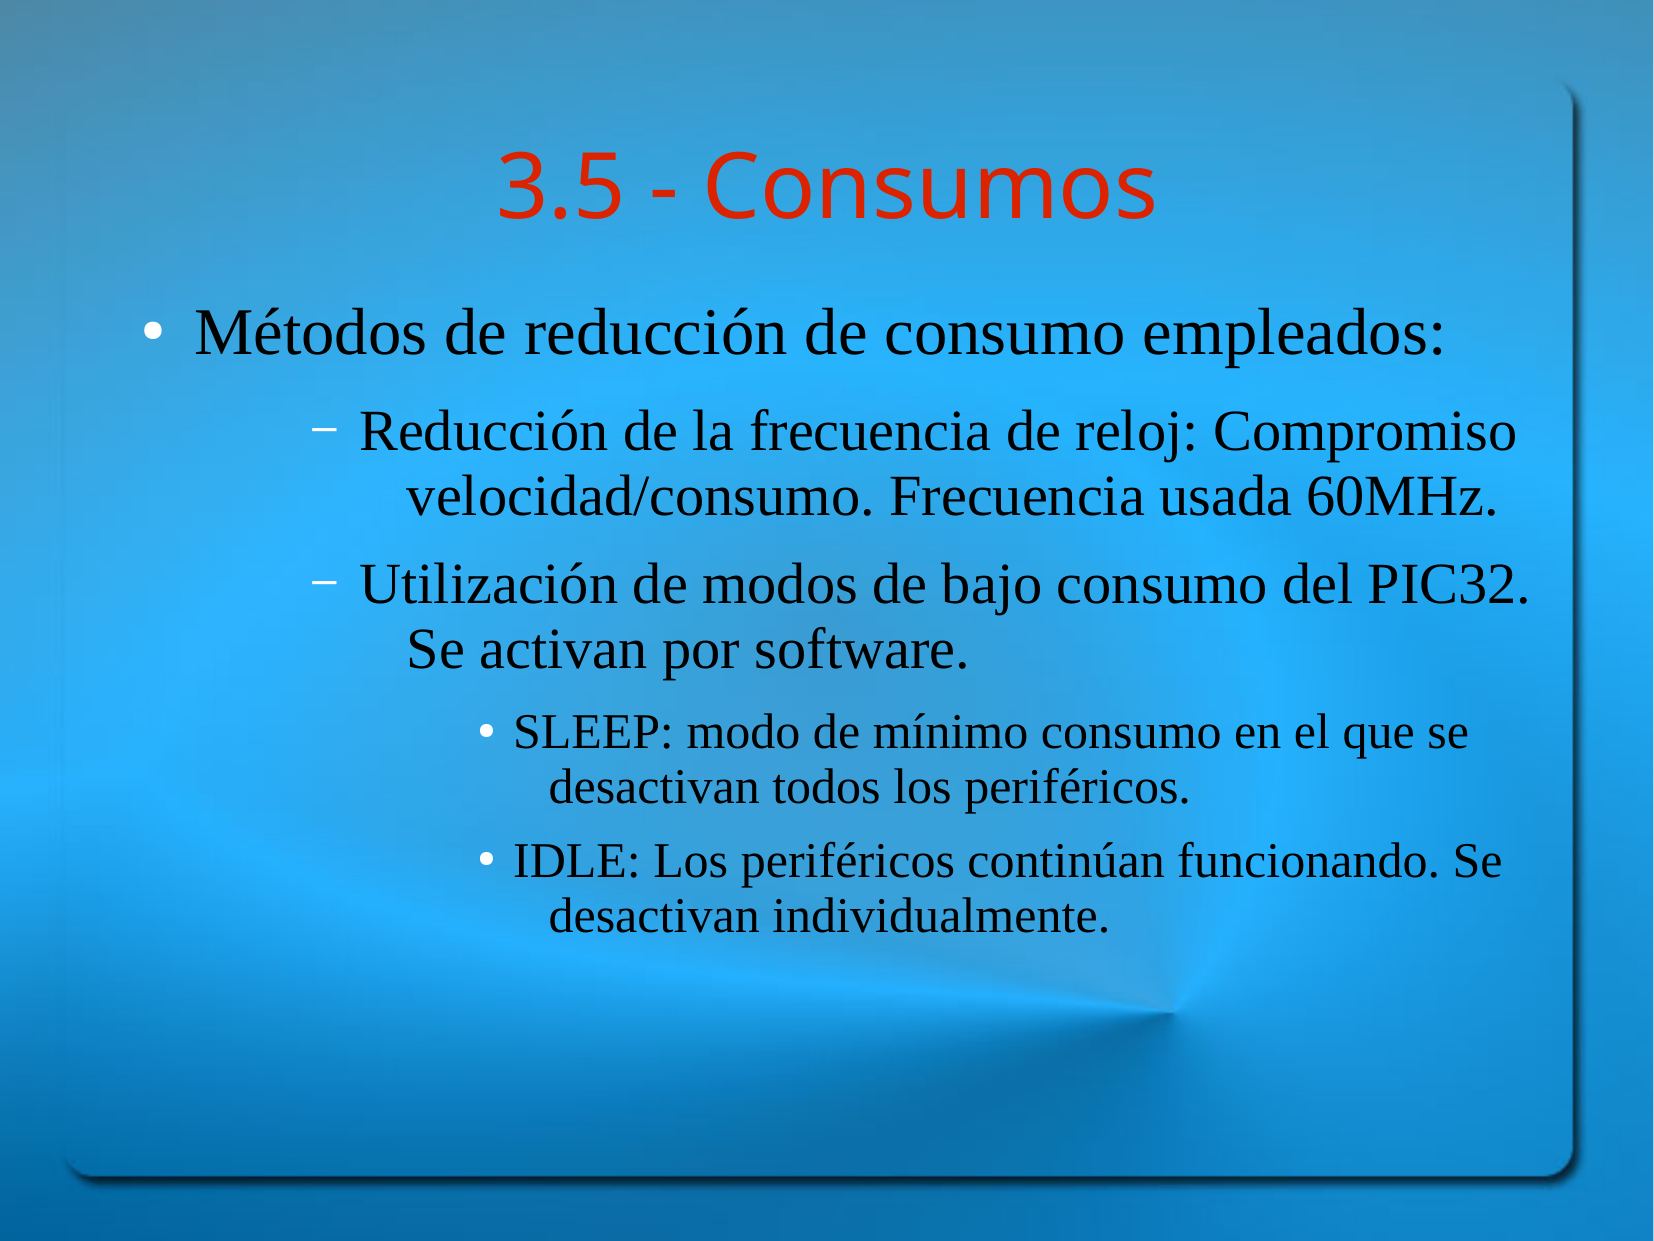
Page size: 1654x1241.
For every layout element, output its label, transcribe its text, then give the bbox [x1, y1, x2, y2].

title 3.5 - Consumos [121, 119, 1534, 248]
list Métodos de reducción de consumo empleados: Reducción de la frecuencia de reloj: Compromiso velocidad/consumo. Frecuencia usada 60MHz. Utilización de modos de bajo consumo del PIC32. Se activan por software. SLEEP: modo de mínimo consumo en el que se desactivan todos los periféricos. IDLE: Los periféricos continúan funcionando. Se desactivan individualmente. [123, 295, 1536, 1007]
picture [0, 0, 1654, 1241]
